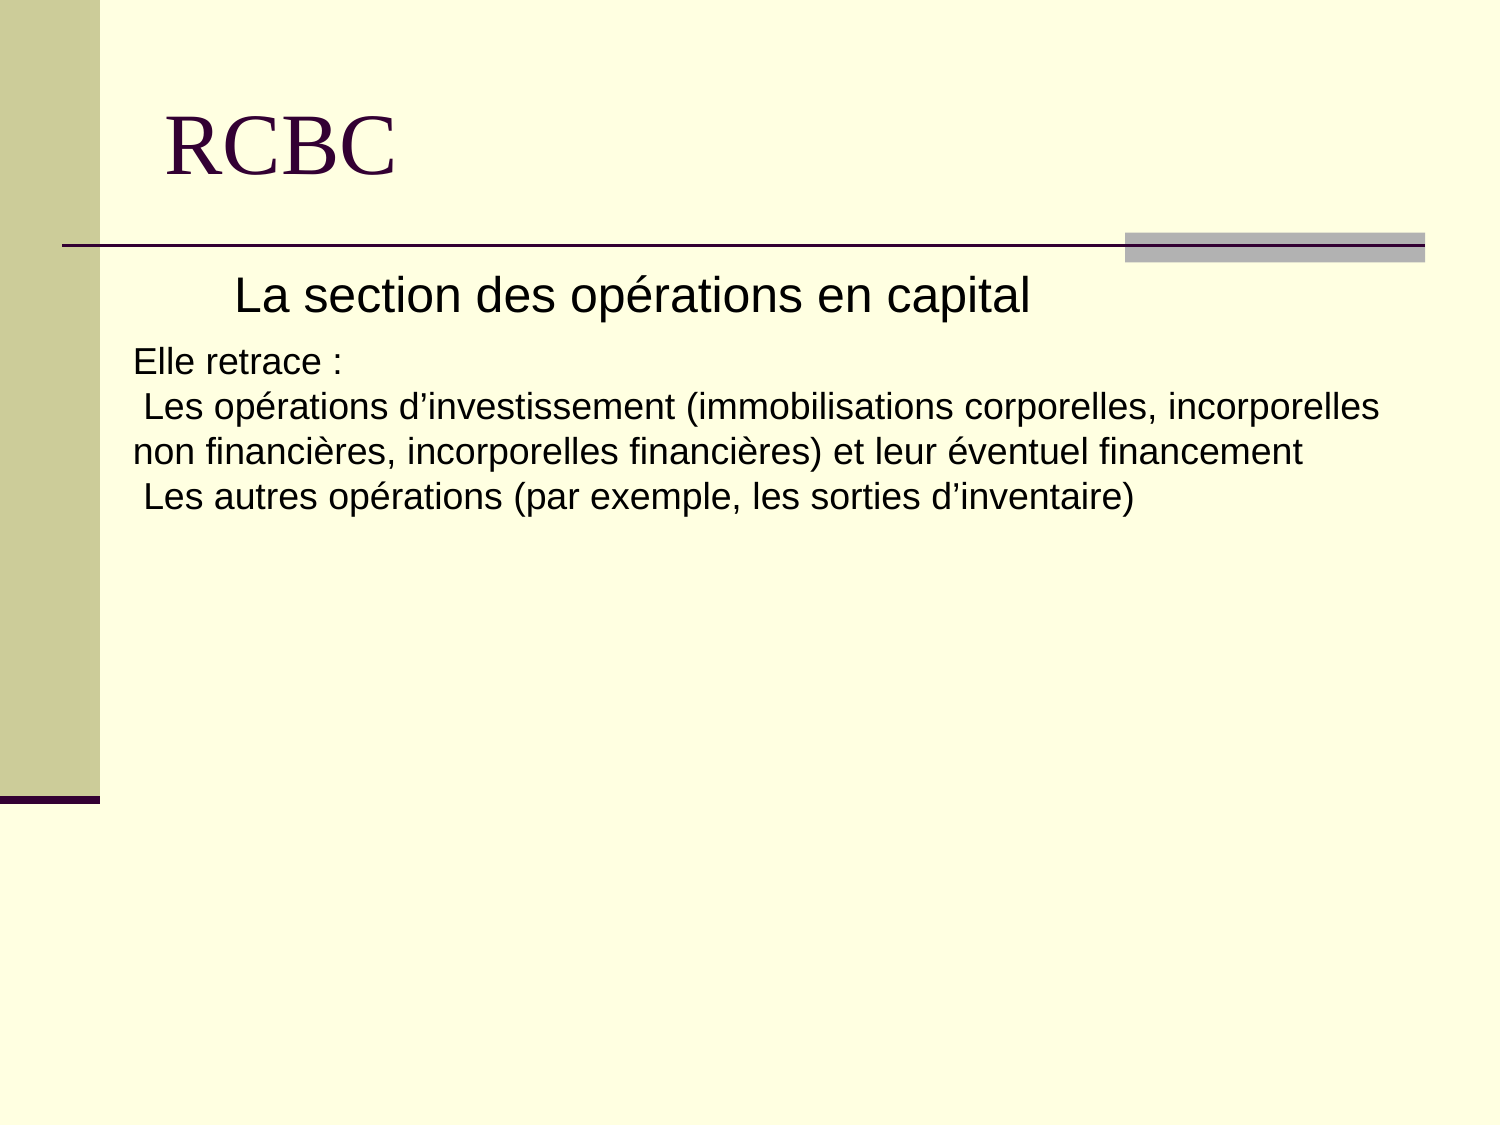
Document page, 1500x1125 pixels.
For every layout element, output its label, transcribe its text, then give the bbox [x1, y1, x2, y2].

title RCBC [150, 45, 1426, 234]
text_box La section des opérations en capital [219, 255, 1047, 329]
text_box Elle retrace : Les opérations d’investissement (immobilisations corporelles, incorporelles non financières, incorporelles financières) et leur éventuel financement Les autres opérations (par exemple, les sorties d’inventaire) [118, 329, 1447, 526]
